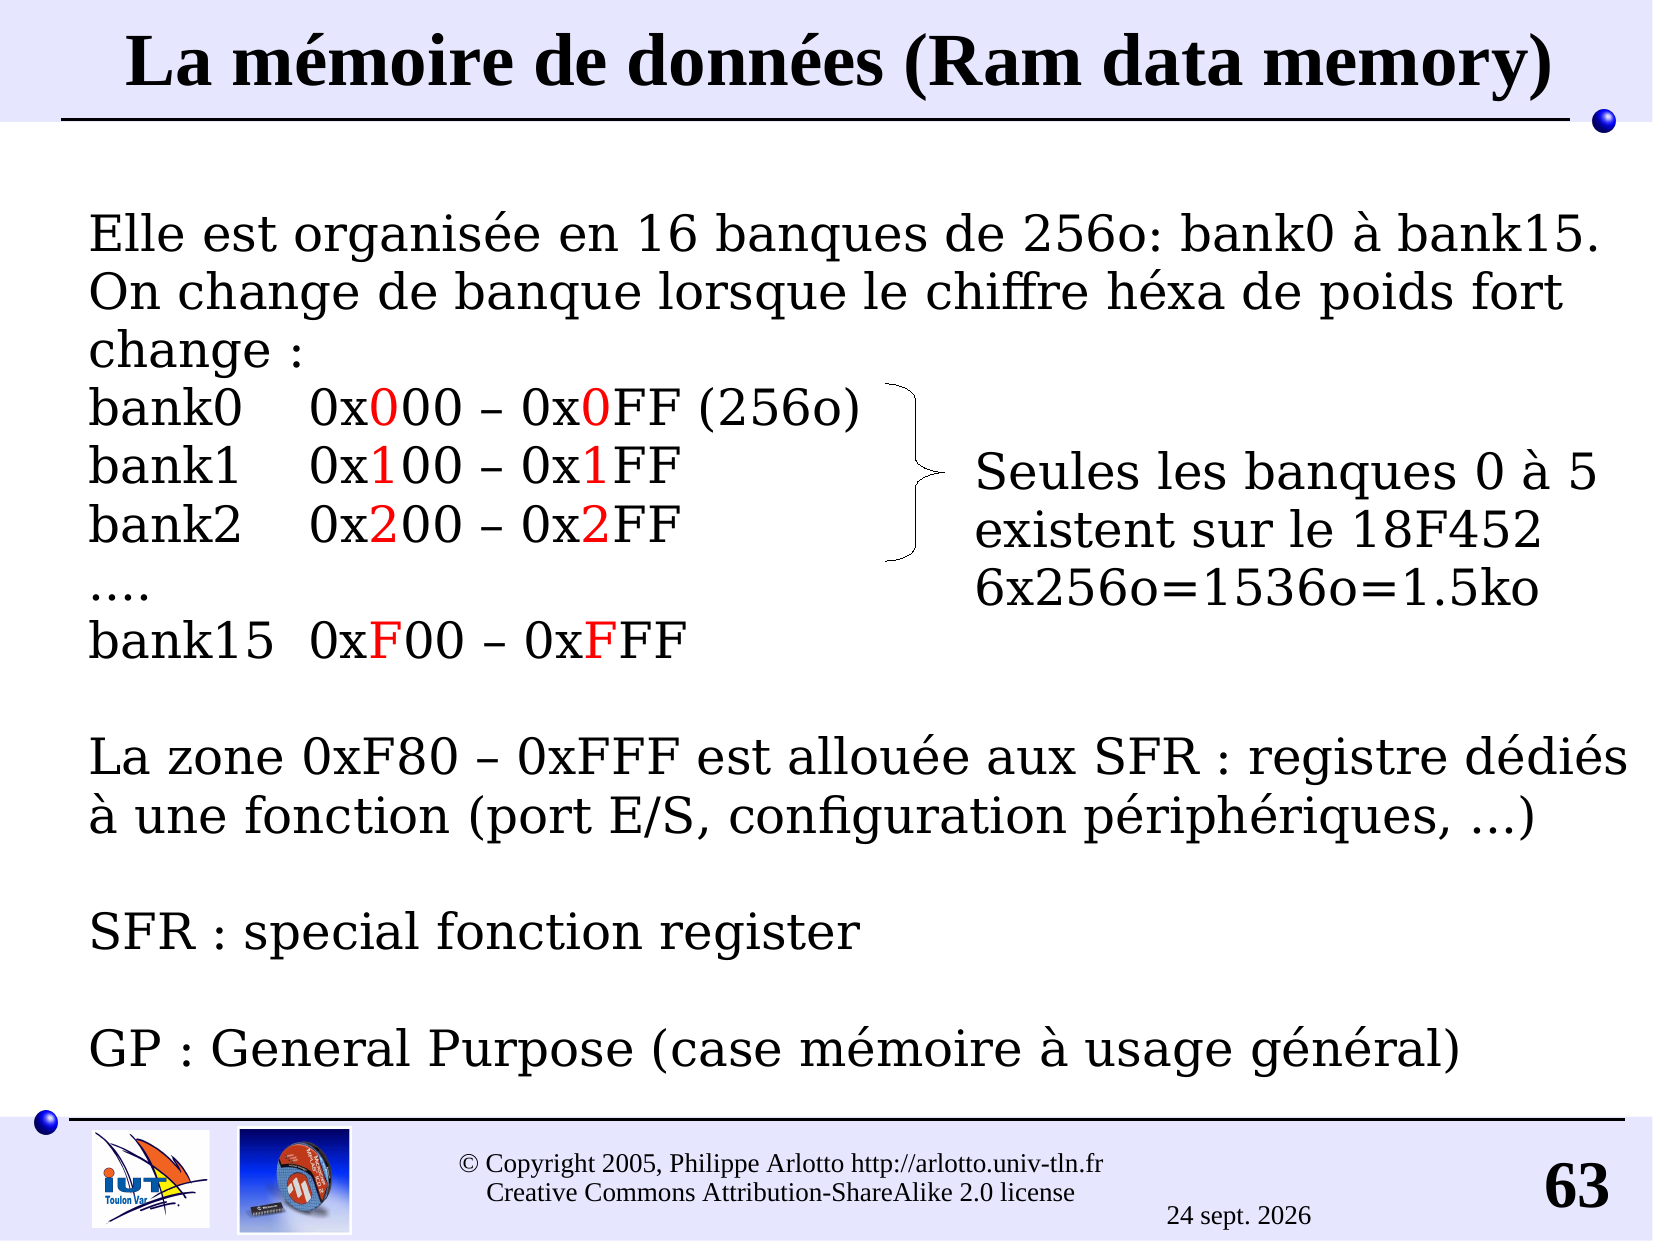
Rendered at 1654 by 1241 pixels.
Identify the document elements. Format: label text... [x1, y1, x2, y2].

title La mémoire de données (Ram data memory) [95, 14, 1585, 107]
text_box Elle est organisée en 16 banques de 256o: bank0 à bank15. On change de banque lorsque le chiffre héxa de poids fort change : bank0 0x000 – 0x0FF (256o) bank1 0x100 – 0x1FF bank2 0x200 – 0x2FF .... bank15 0xF00 – 0xFFF La zone 0xF80 – 0xFFF est allouée aux SFR : registre dédiés à une fonction (port E/S, configuration périphériques, ...) SFR : special fonction register GP : General Purpose (case mémoire à usage général) [88, 204, 1631, 1195]
picture [237, 1195, 352, 1235]
text_box Seules les banques 0 à 5 existent sur le 18F452 6x256o=1536o=1.5ko [974, 442, 1600, 618]
